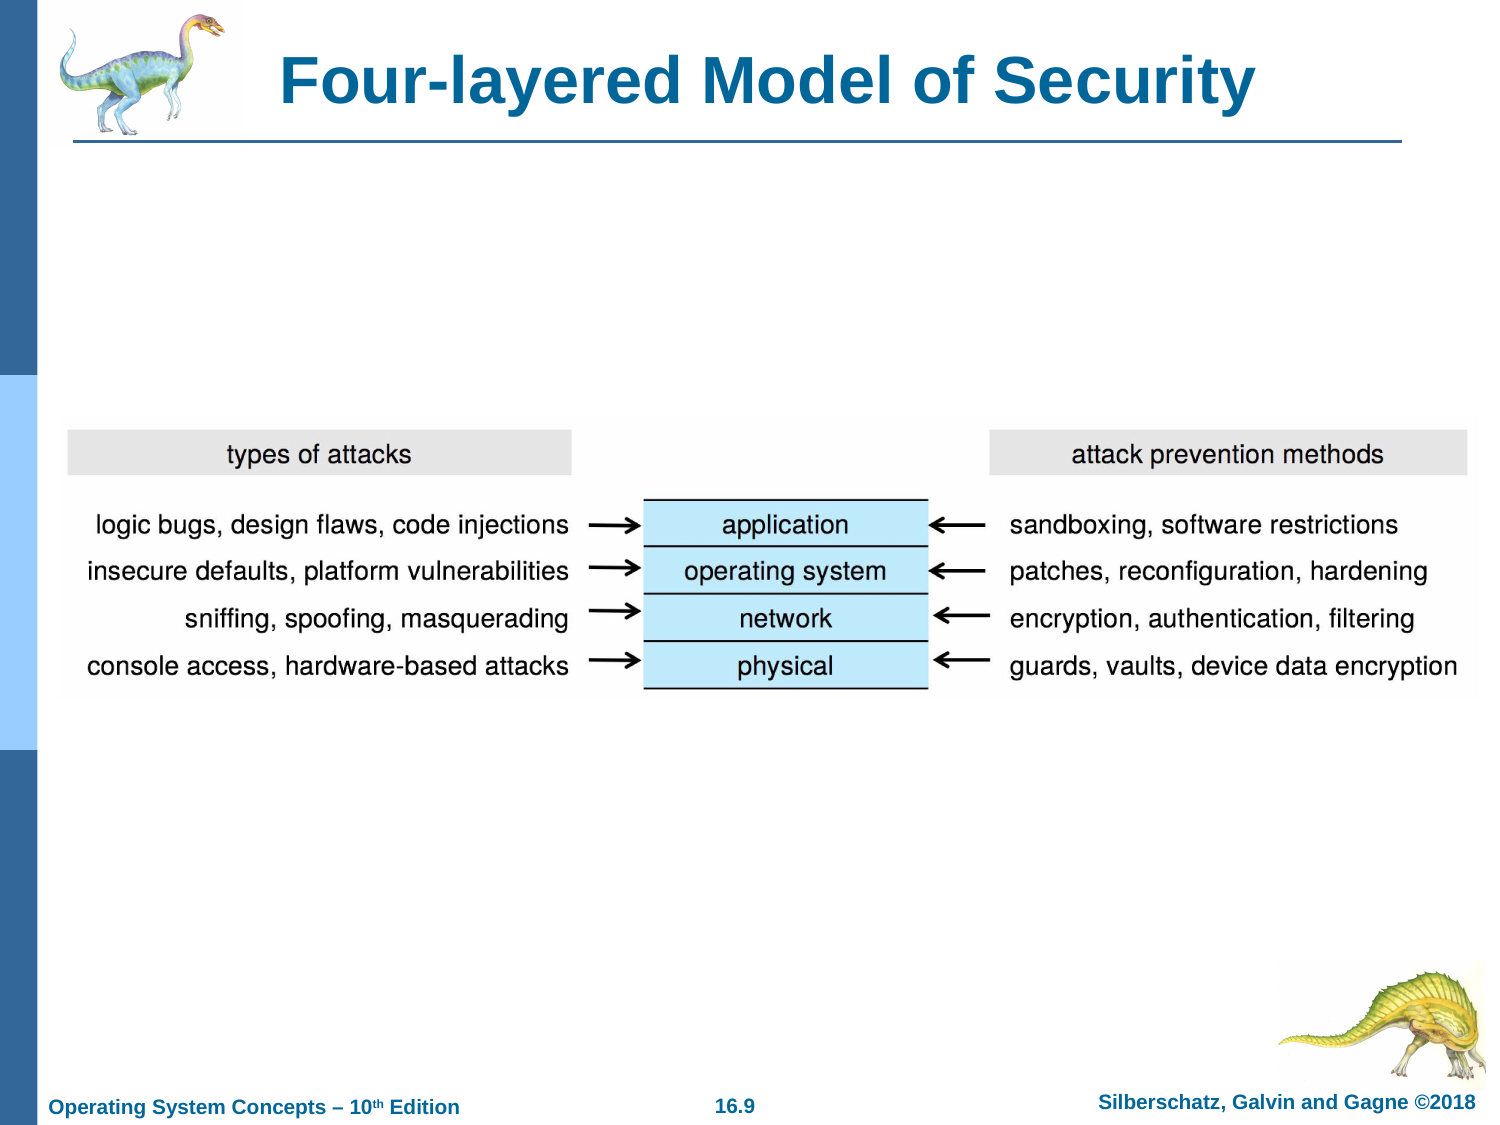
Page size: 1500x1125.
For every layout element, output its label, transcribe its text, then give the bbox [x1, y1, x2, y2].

picture [1275, 959, 1486, 1090]
title Four-layered Model of Security [111, 29, 1426, 125]
picture [46, 0, 243, 149]
picture [1415, 1094, 1423, 1099]
picture [59, 415, 1478, 700]
